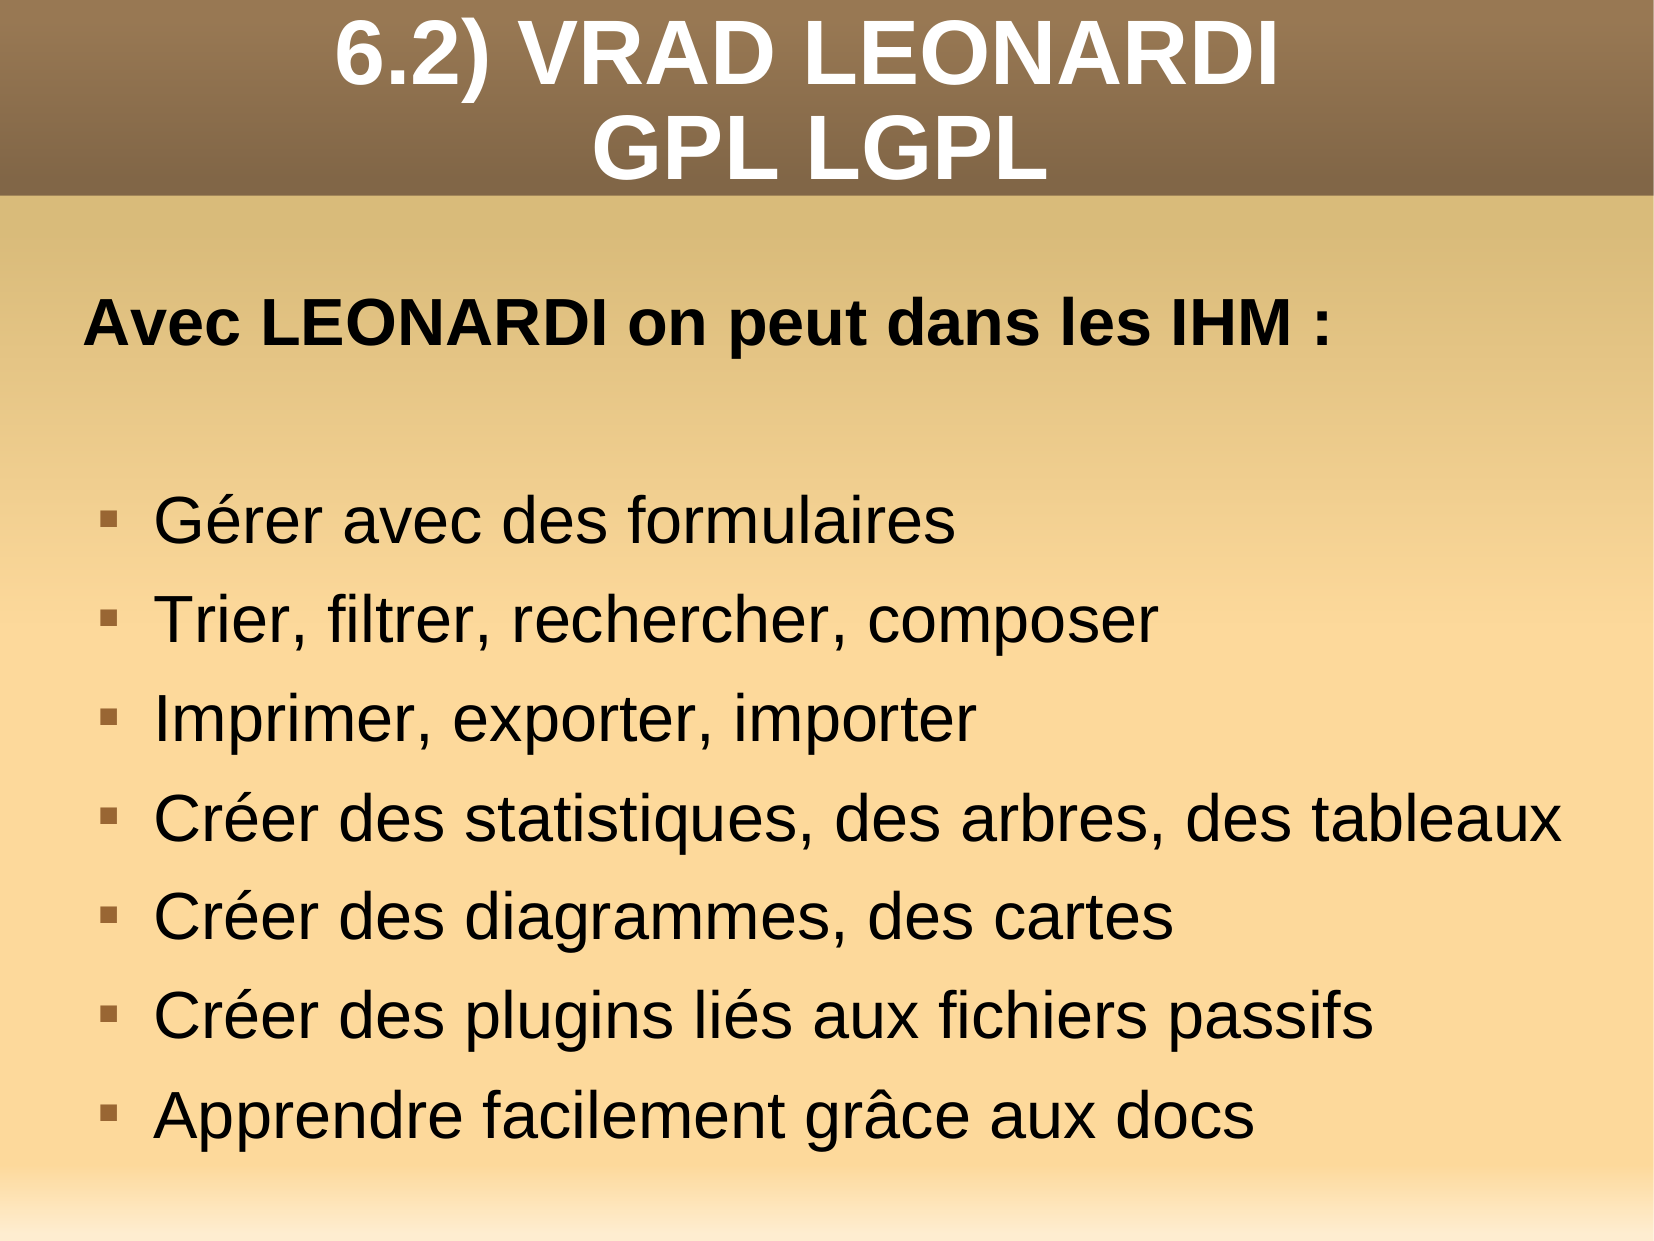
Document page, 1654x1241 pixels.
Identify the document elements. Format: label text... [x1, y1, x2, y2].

picture [0, 0, 1654, 1241]
title 6.2) VRAD LEONARDI GPL LGPL [76, 4, 1565, 203]
list Avec LEONARDI on peut dans les IHM : Gérer avec des formulaires Trier, filtrer, rechercher, composer Imprimer, exporter, importer Créer des statistiques, des arbres, des tableaux Créer des diagrammes, des cartes Créer des plugins liés aux fichiers passifs Apprendre facilement grâce aux docs [82, 290, 1571, 1158]
